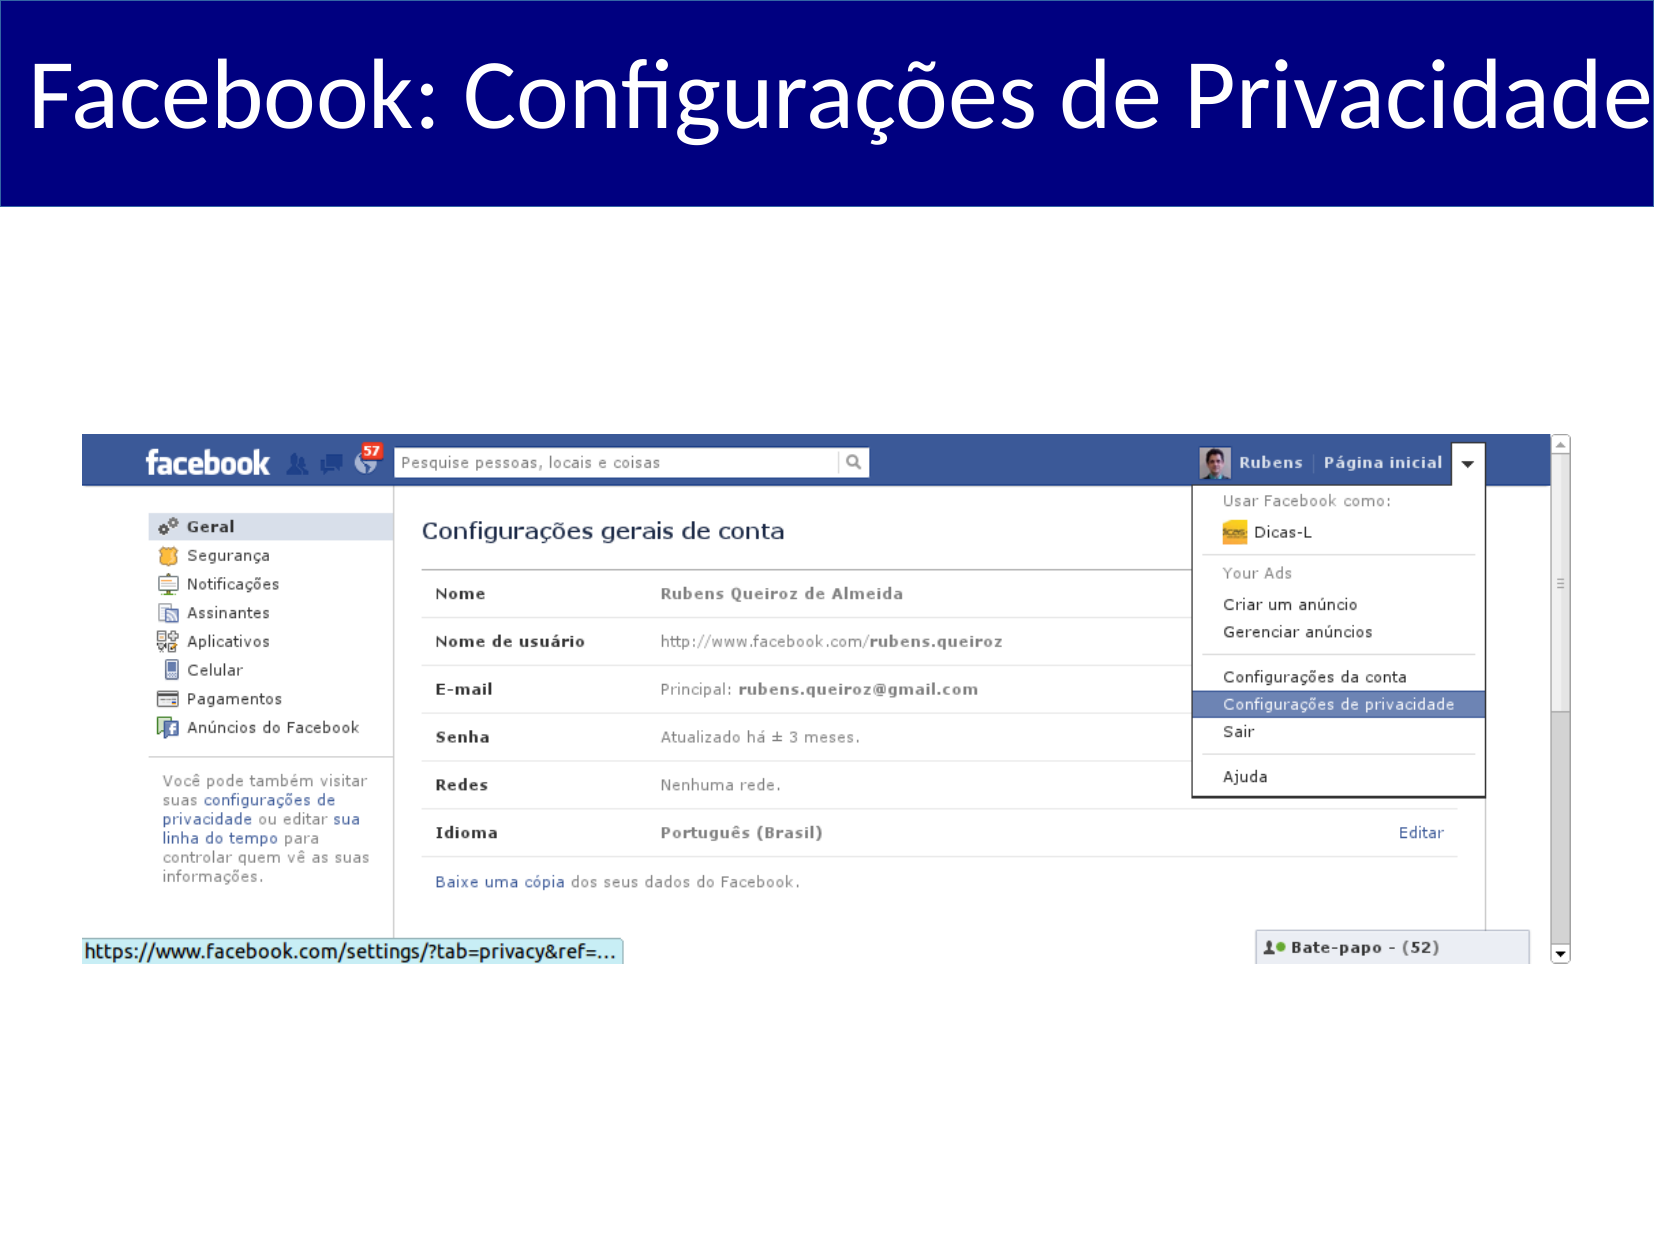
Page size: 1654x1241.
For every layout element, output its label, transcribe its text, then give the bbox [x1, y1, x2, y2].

picture [82, 434, 1571, 965]
title Facebook: Configurações de Privacidade [0, 0, 1654, 207]
